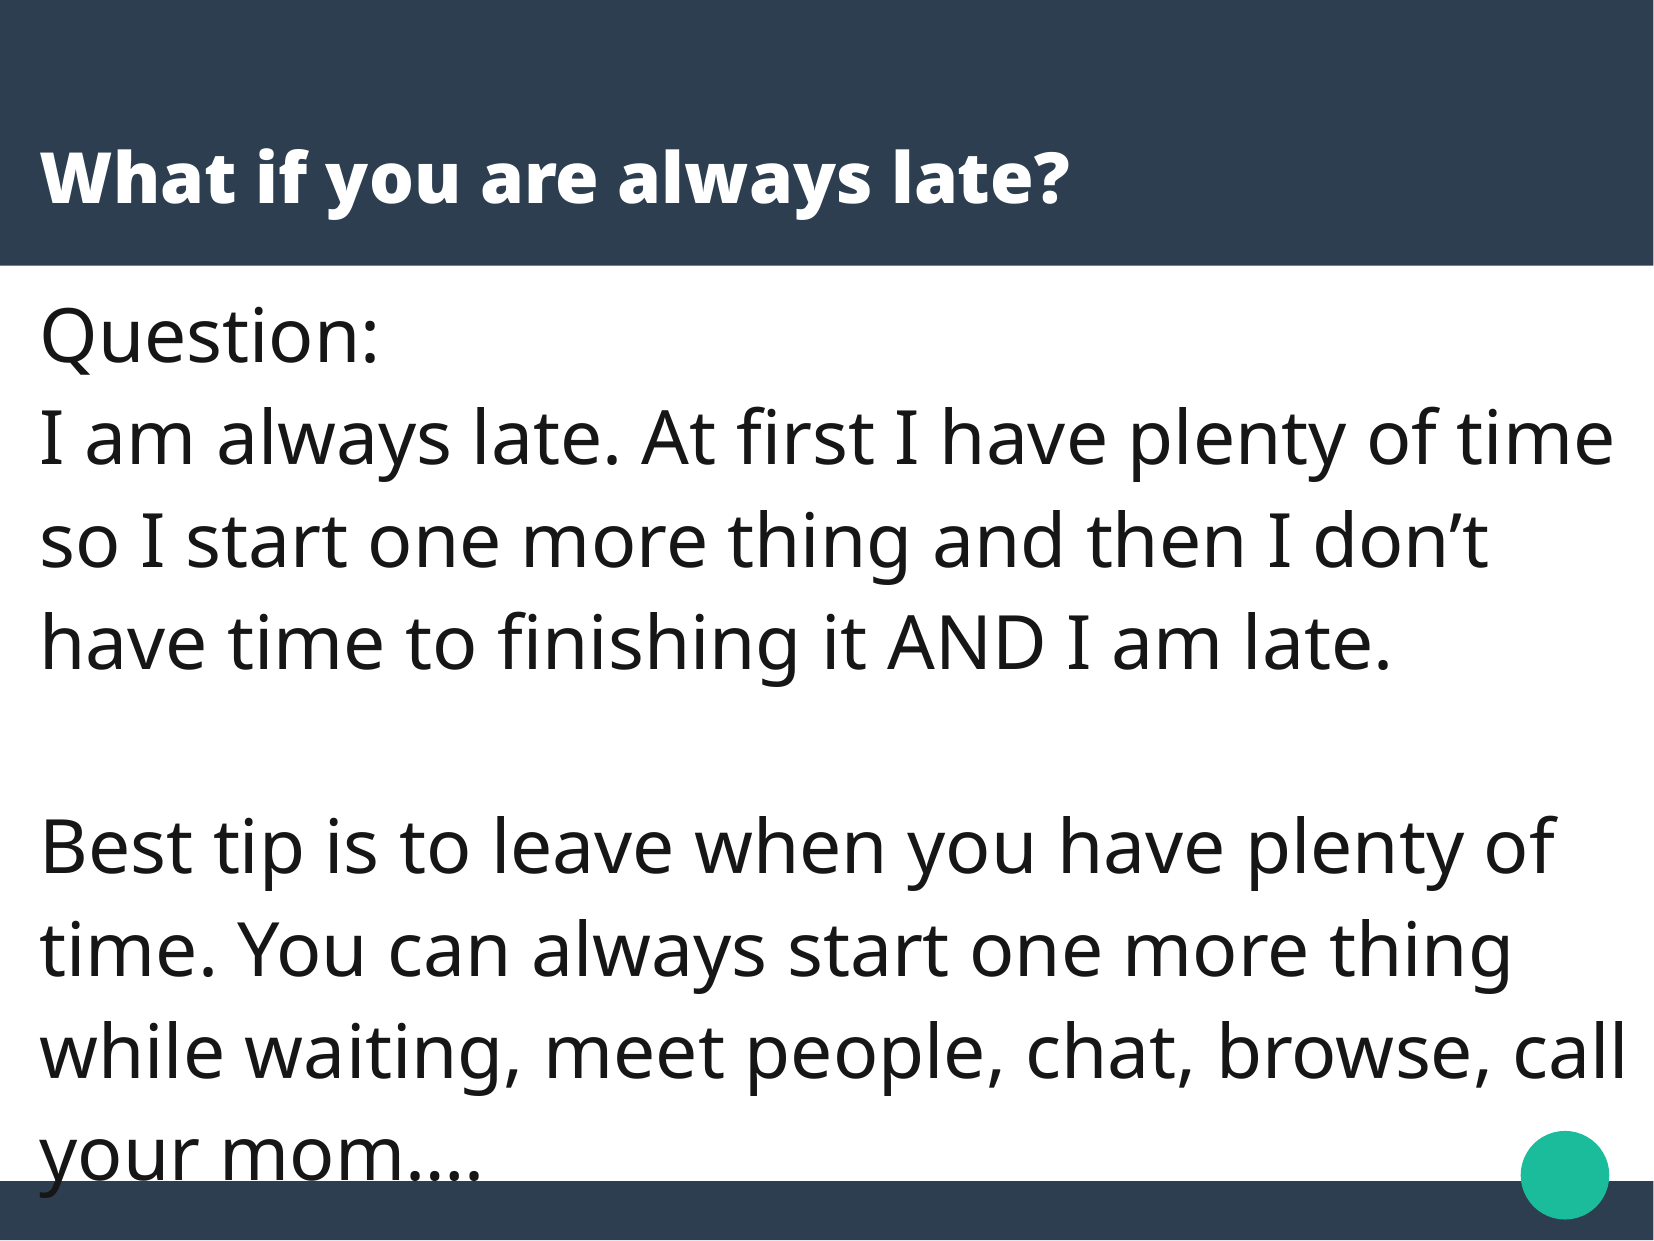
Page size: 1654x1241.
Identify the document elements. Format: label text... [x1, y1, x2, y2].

title What if you are always late? [39, 97, 1576, 256]
text_box Question: I am always late. At first I have plenty of time so I start one more thing and then I don’t have time to finishing it AND I am late. Best tip is to leave when you have plenty of time. You can always start one more thing while waiting, meet people, chat, browse, call your mom…. [24, 274, 1649, 1241]
